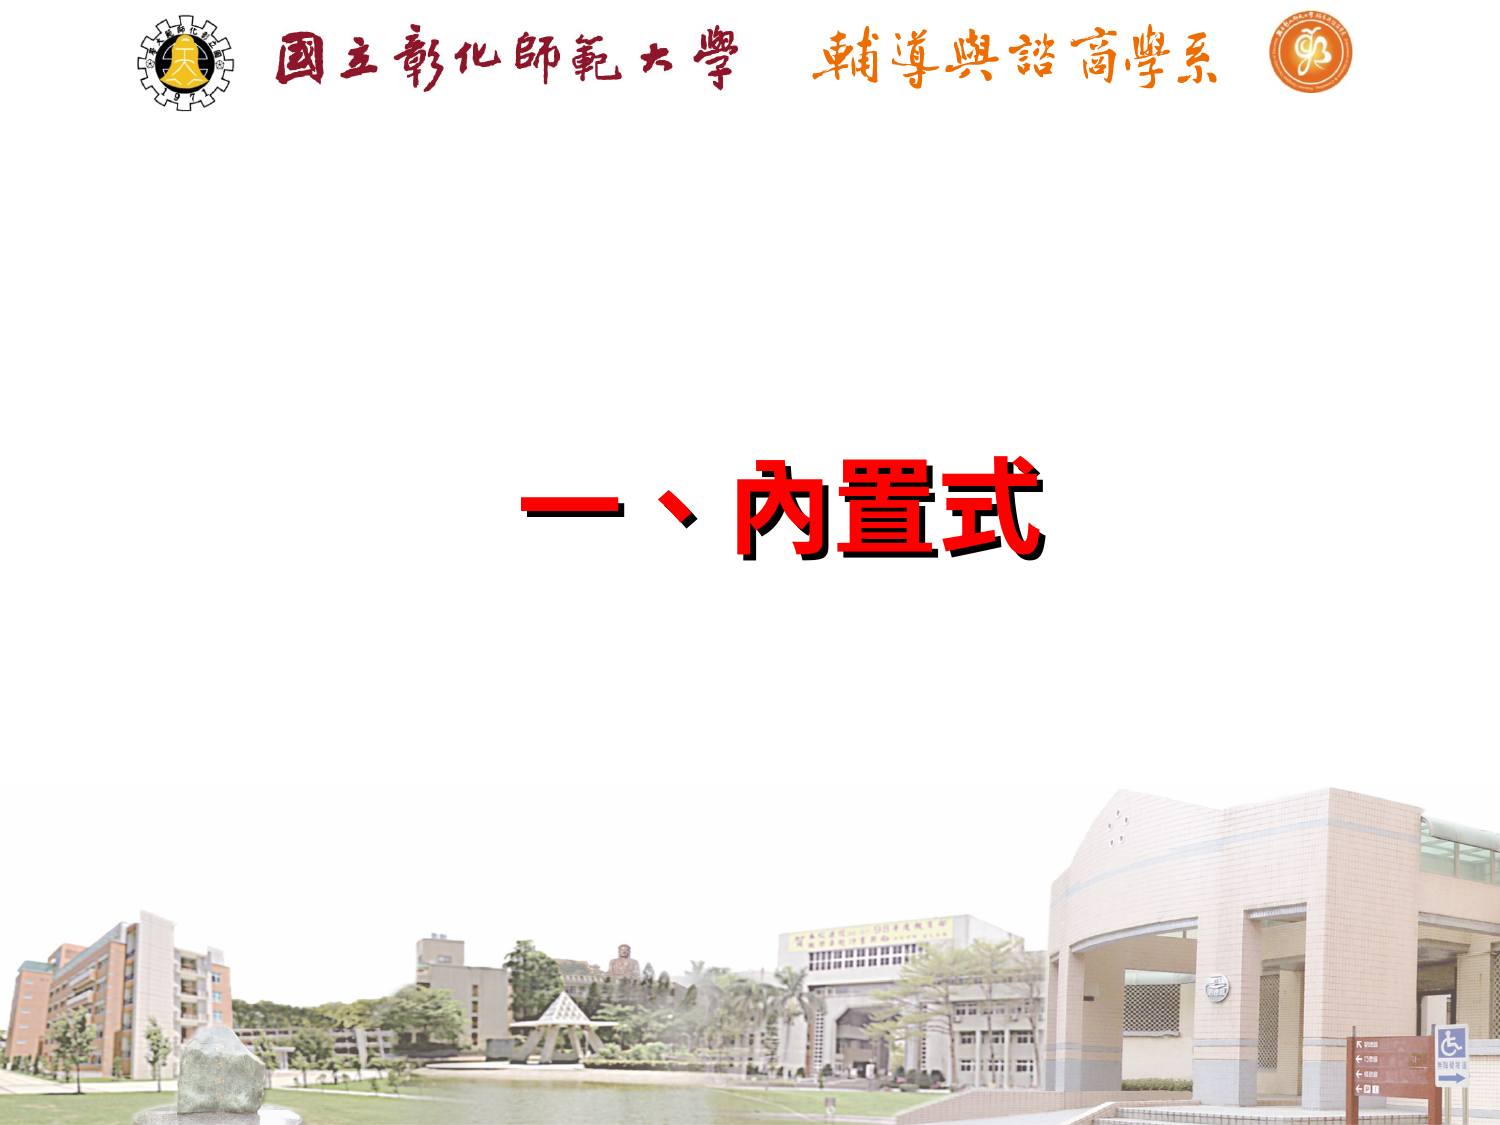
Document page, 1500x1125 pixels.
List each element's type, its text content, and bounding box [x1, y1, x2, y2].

list 一、內置式 [41, 432, 1471, 575]
